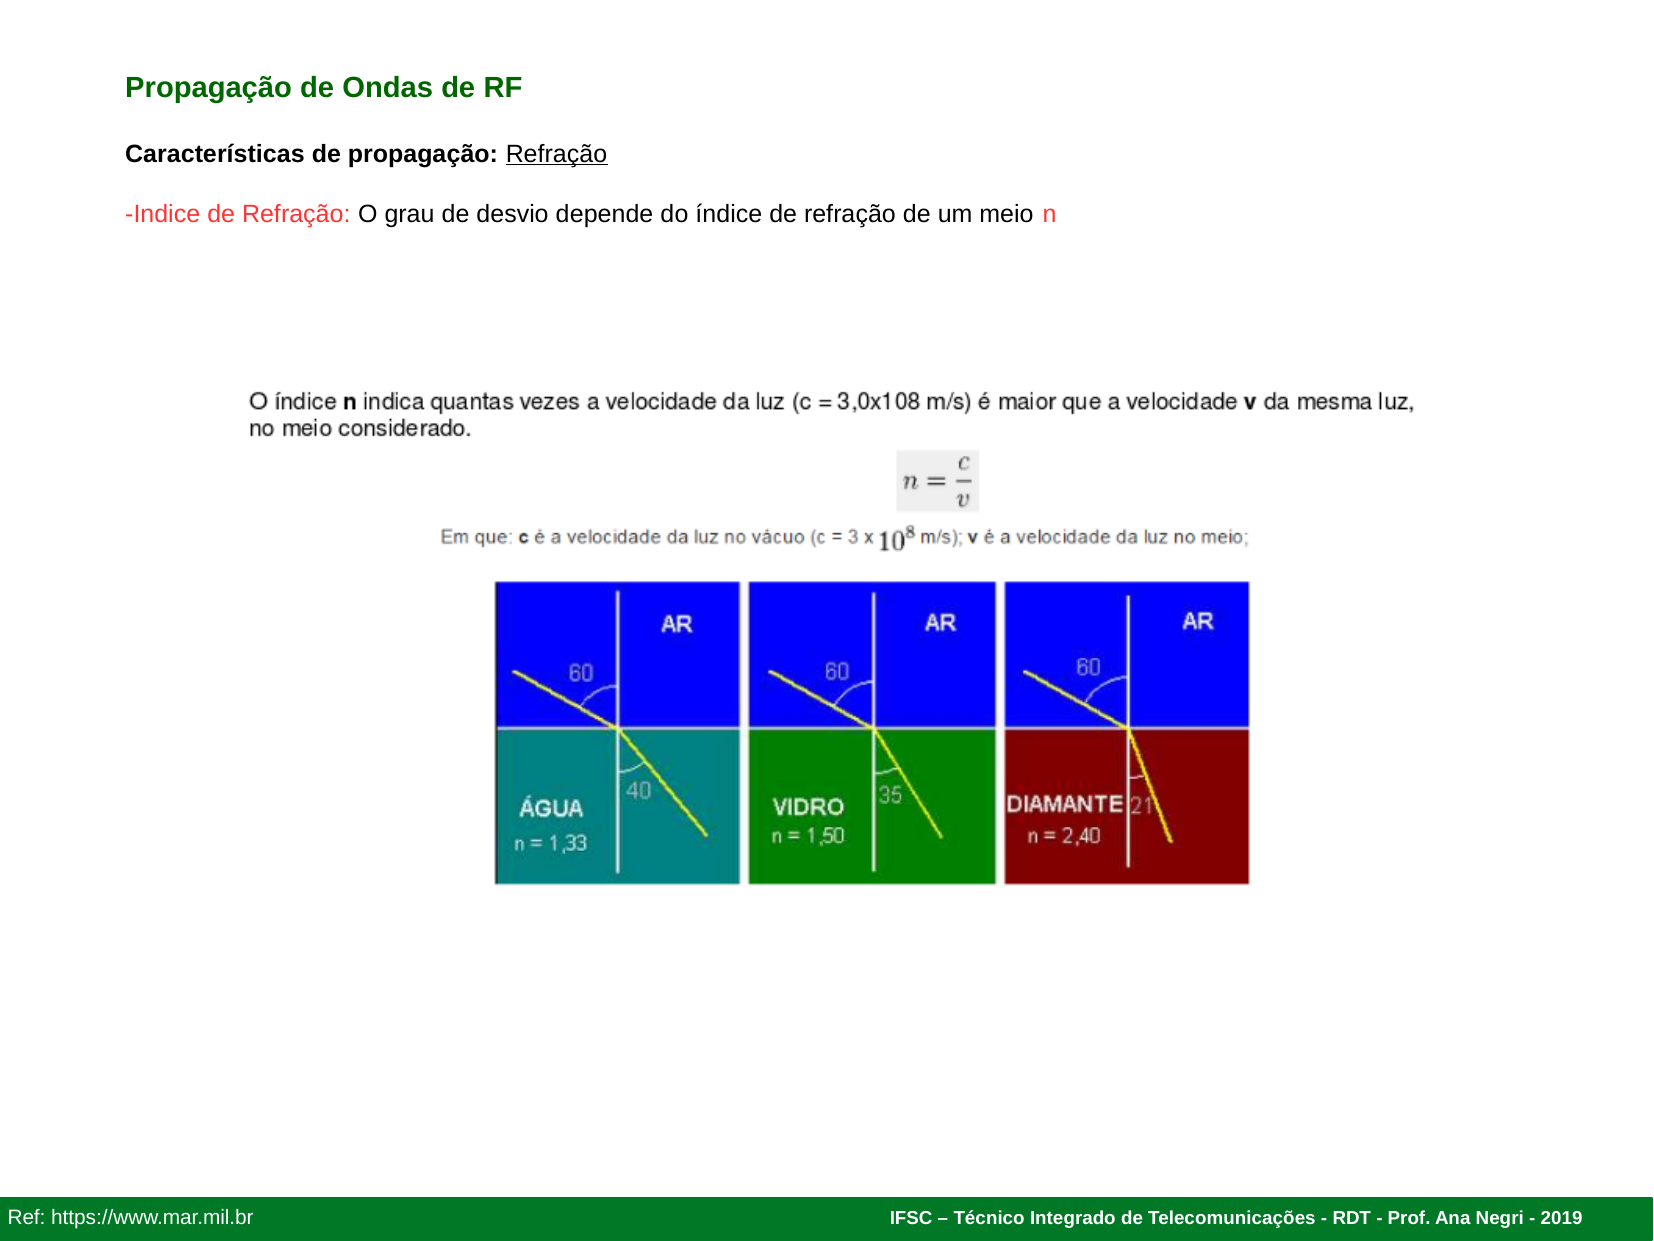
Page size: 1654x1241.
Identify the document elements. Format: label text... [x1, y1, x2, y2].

text_box [430, 1197, 1653, 1241]
picture [240, 383, 1430, 898]
text_box IFSC – Técnico Integrado de Telecomunicações - RDT - Prof. Ana Negri - 2019 [875, 1197, 1653, 1236]
text_box Propagação de Ondas de RF Características de propagação: Refração -Indice de Refração: O grau de desvio depende do índice de refração de um meio n [110, 60, 1371, 720]
text_box Ref: https://www.mar.mil.br [0, 1196, 430, 1241]
